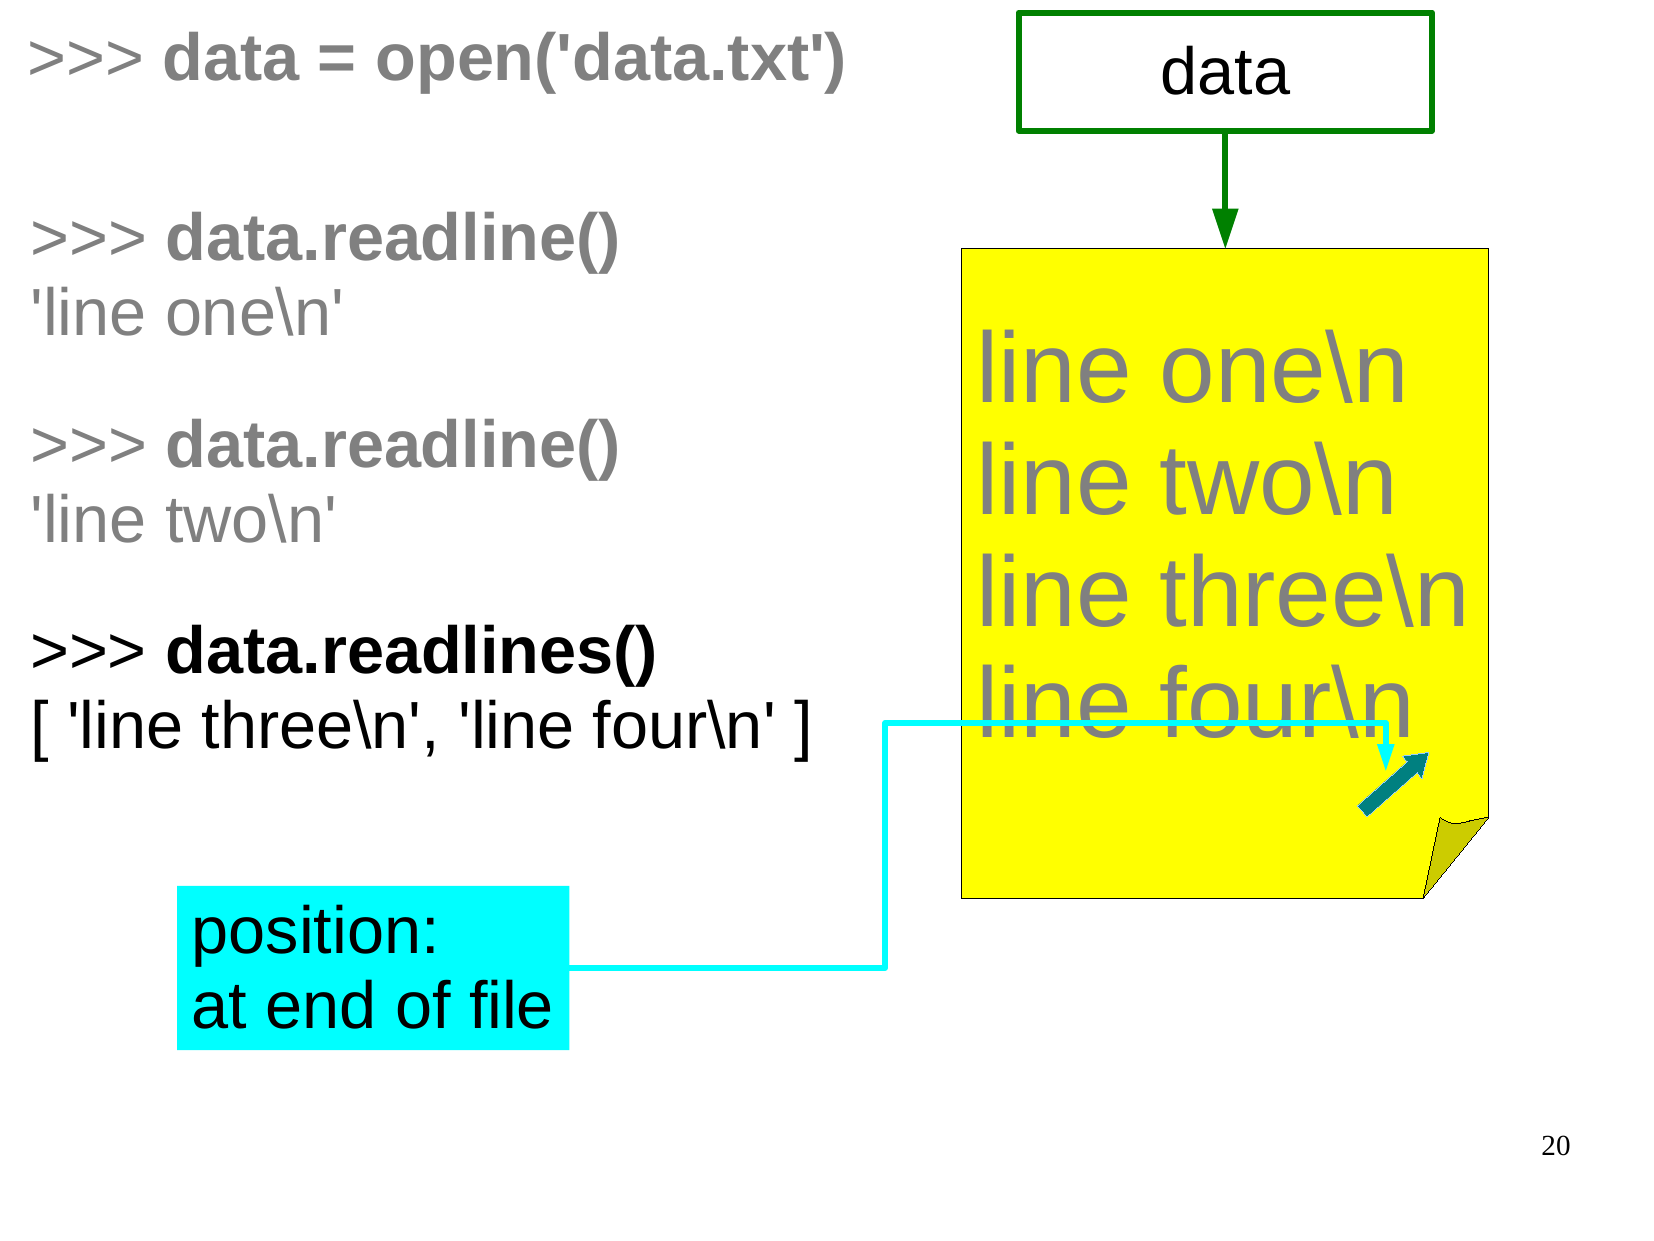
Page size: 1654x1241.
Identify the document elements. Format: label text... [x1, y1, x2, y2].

text_box >>> data.readlines() [ 'line three\n', 'line four\n' ] [12, 603, 832, 774]
text_box >>> data = open('data.txt') [12, 12, 863, 103]
text_box data [1018, 12, 1433, 131]
text_box >>> data.readline() 'line two\n' [12, 396, 640, 567]
text_box >>> data.readline() 'line one\n' [12, 189, 640, 361]
text_box [1357, 752, 1429, 817]
text_box position: at end of file [177, 885, 570, 1051]
text_box line one\n line two\n line three\n line four\n [961, 248, 1489, 899]
